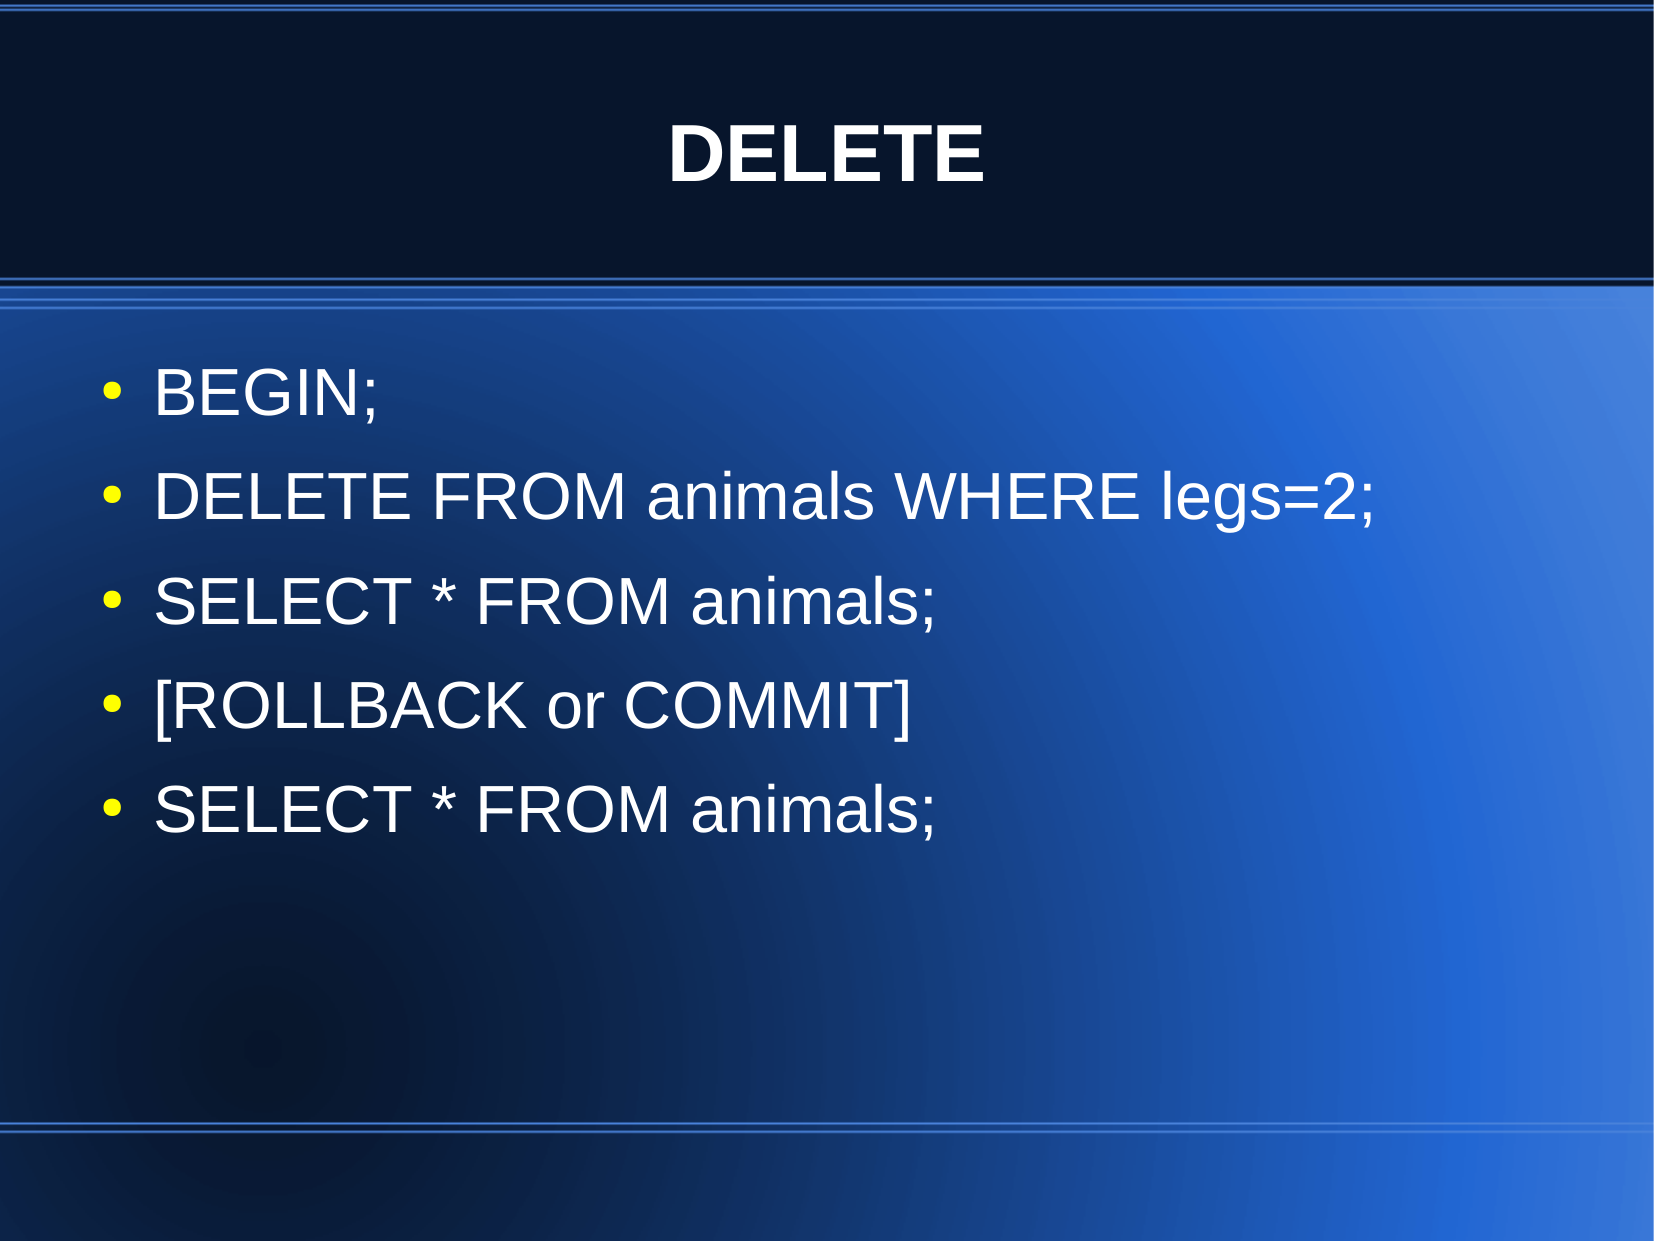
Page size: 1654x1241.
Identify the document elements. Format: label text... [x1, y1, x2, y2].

title DELETE [82, 49, 1571, 257]
list BEGIN; DELETE FROM animals WHERE legs=2; SELECT * FROM animals; [ROLLBACK or COMMIT] SELECT * FROM animals; [82, 355, 1571, 1075]
picture [0, 0, 1654, 1241]
